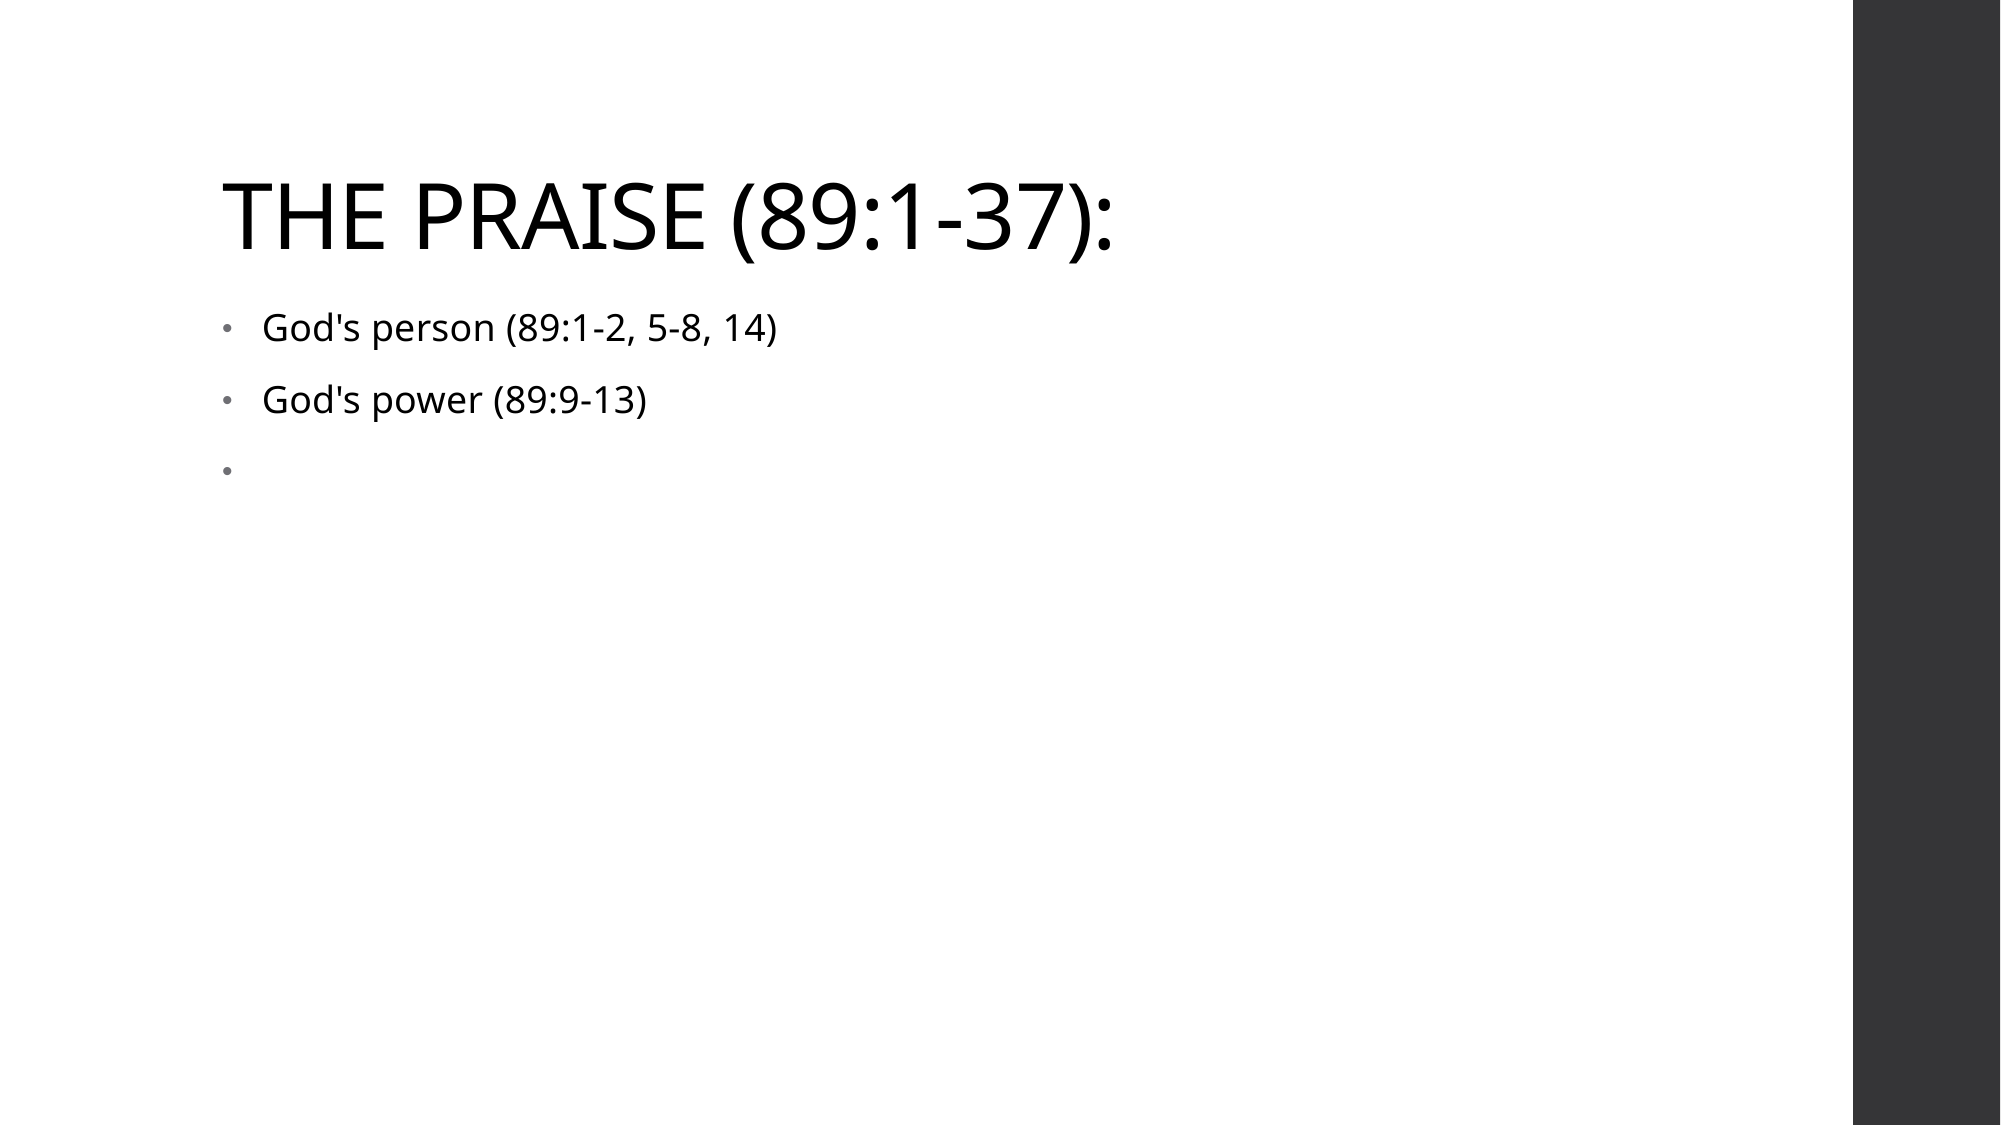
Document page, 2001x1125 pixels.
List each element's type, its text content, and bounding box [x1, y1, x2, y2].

title THE PRAISE (89:1-37): [206, 60, 1797, 278]
list God's person (89:1-2, 5-8, 14) God's power (89:9-13) [206, 299, 1617, 1014]
